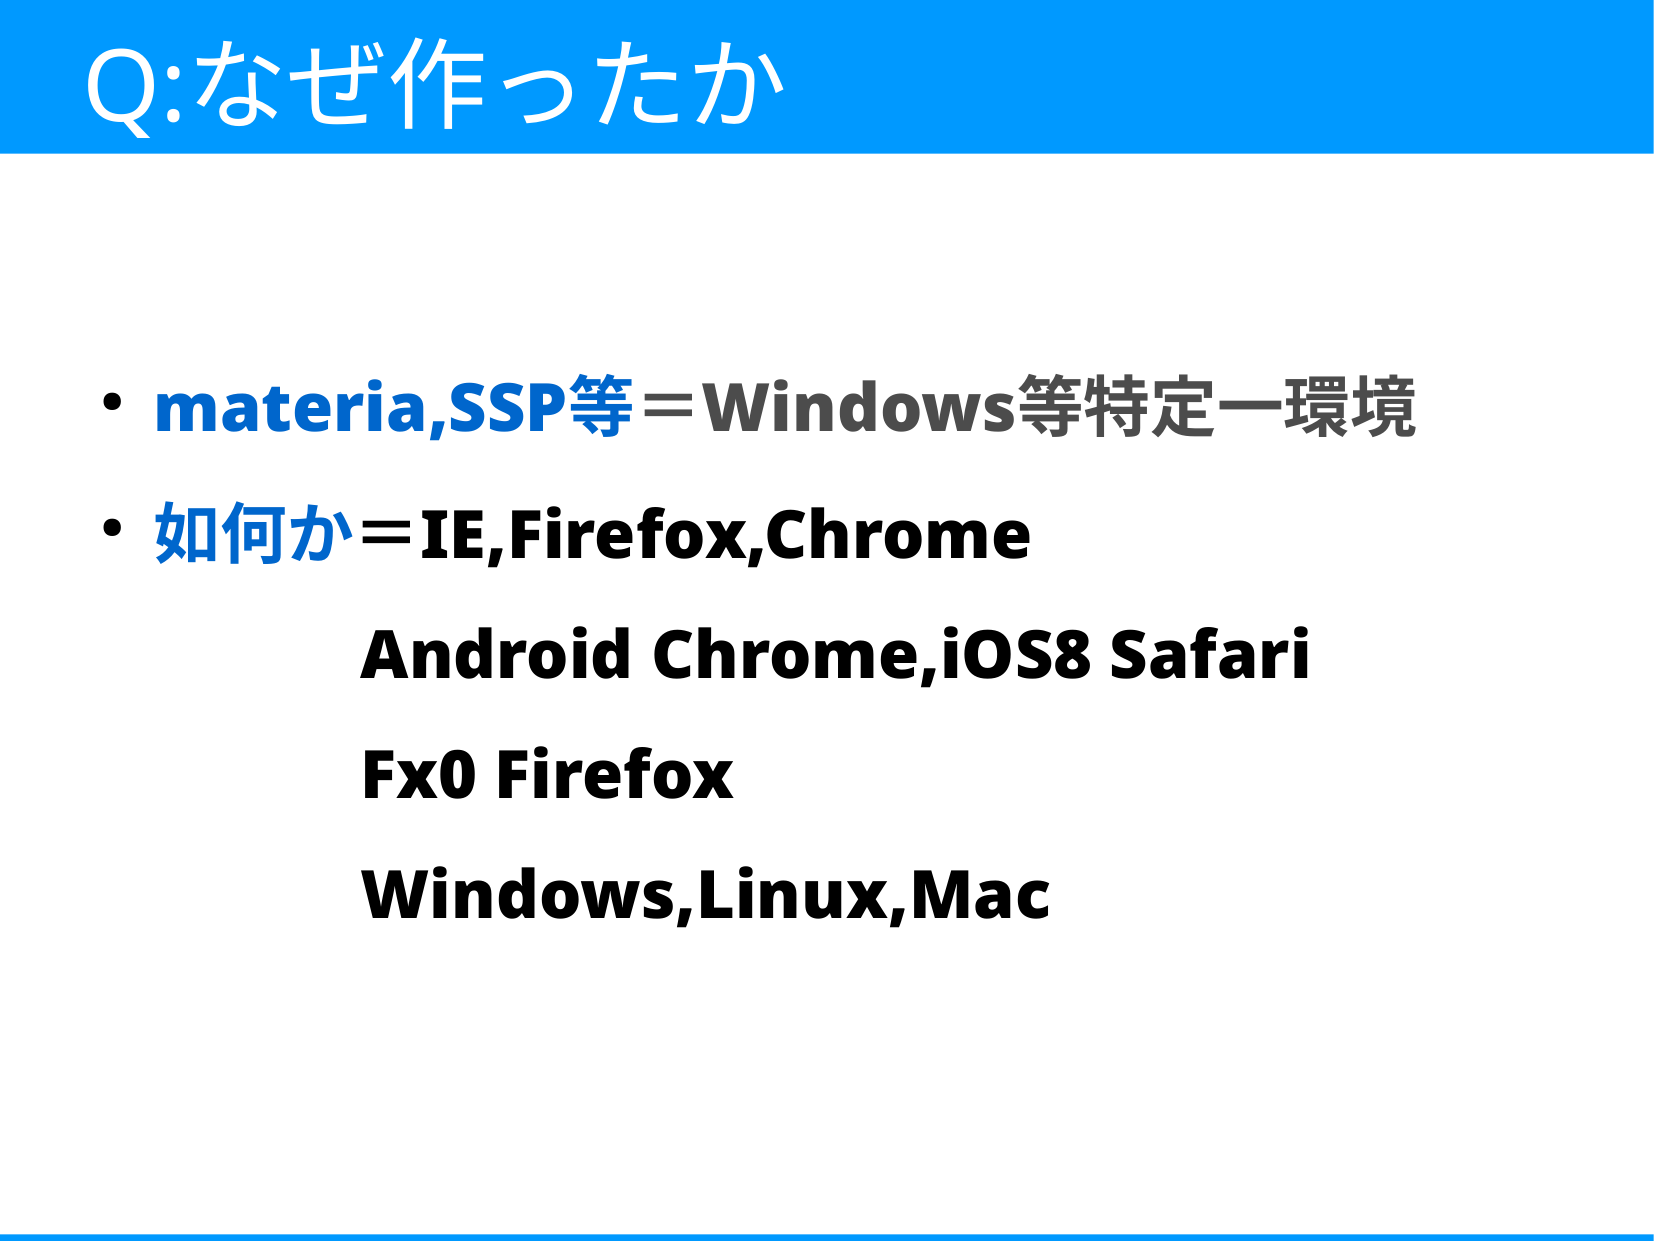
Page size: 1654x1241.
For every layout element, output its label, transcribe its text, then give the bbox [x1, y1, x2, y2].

list materia,SSP等＝Windows等特定一環境 如何か＝IE,Firefox,Chrome Android Chrome,iOS8 Safari Fx0 Firefox Windows,Linux,Mac [82, 354, 1571, 1192]
title Q:なぜ作ったか [82, 3, 1571, 153]
